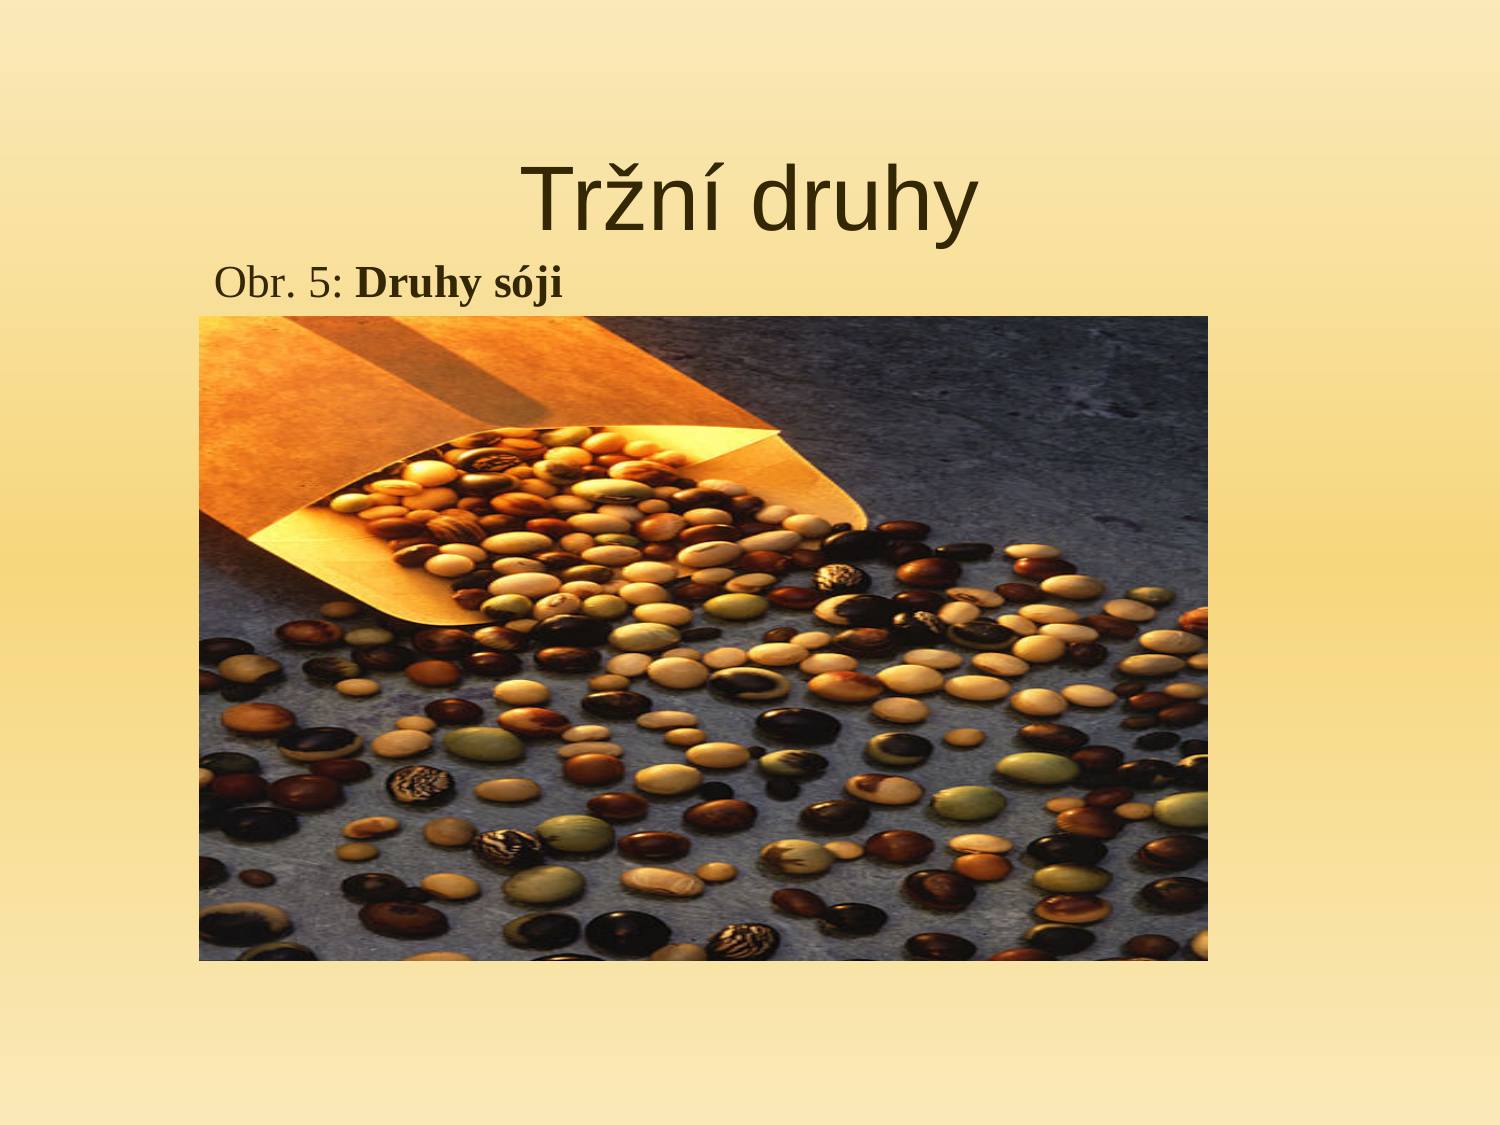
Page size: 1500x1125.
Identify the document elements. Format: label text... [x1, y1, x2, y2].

text_box Obr. 5: Druhy sóji [199, 243, 645, 315]
title Tržní druhy [112, 99, 1388, 288]
picture [199, 316, 1208, 961]
